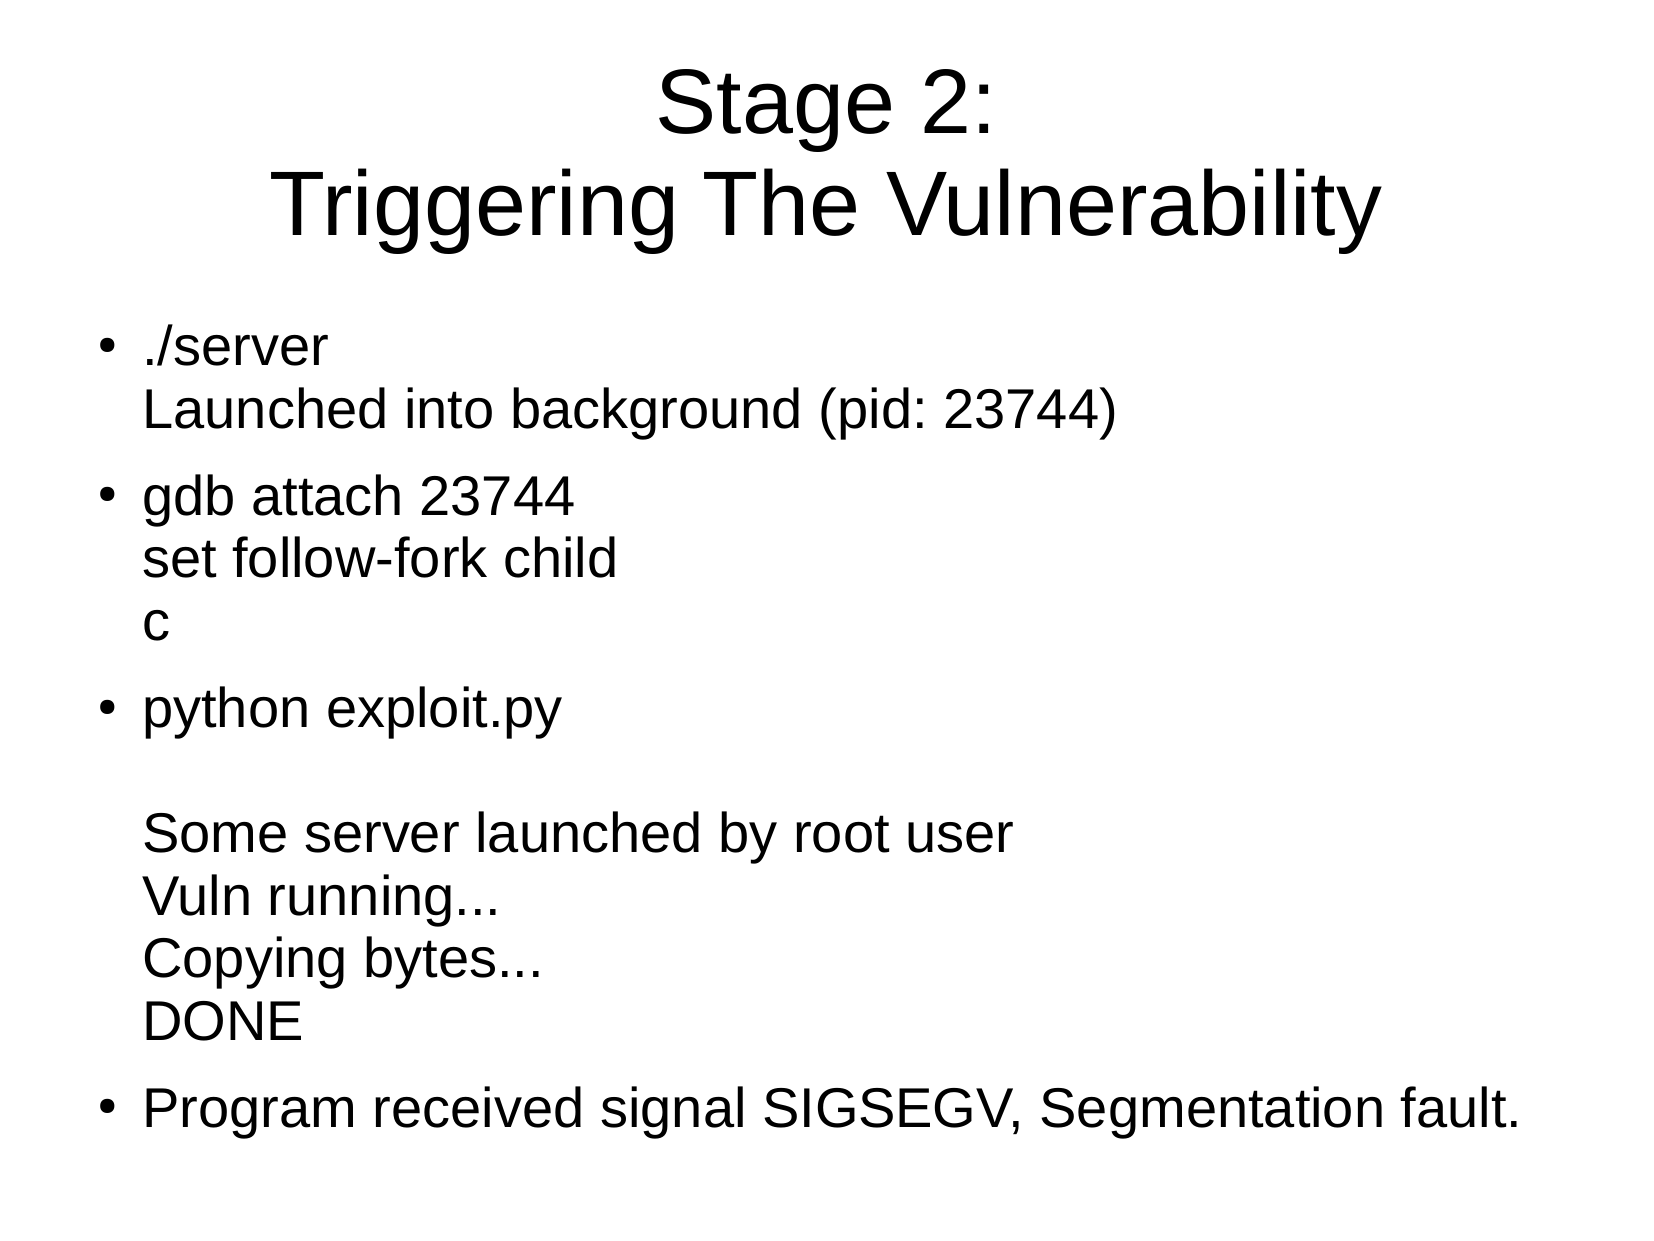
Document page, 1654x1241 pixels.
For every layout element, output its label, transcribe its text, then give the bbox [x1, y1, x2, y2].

list ./server Launched into background (pid: 23744) gdb attach 23744 set follow-fork child c python exploit.py Some server launched by root user Vuln running... Copying bytes... DONE Program received signal SIGSEGV, Segmentation fault. [82, 315, 1538, 1165]
title Stage 2: Triggering The Vulnerability [82, 49, 1571, 257]
